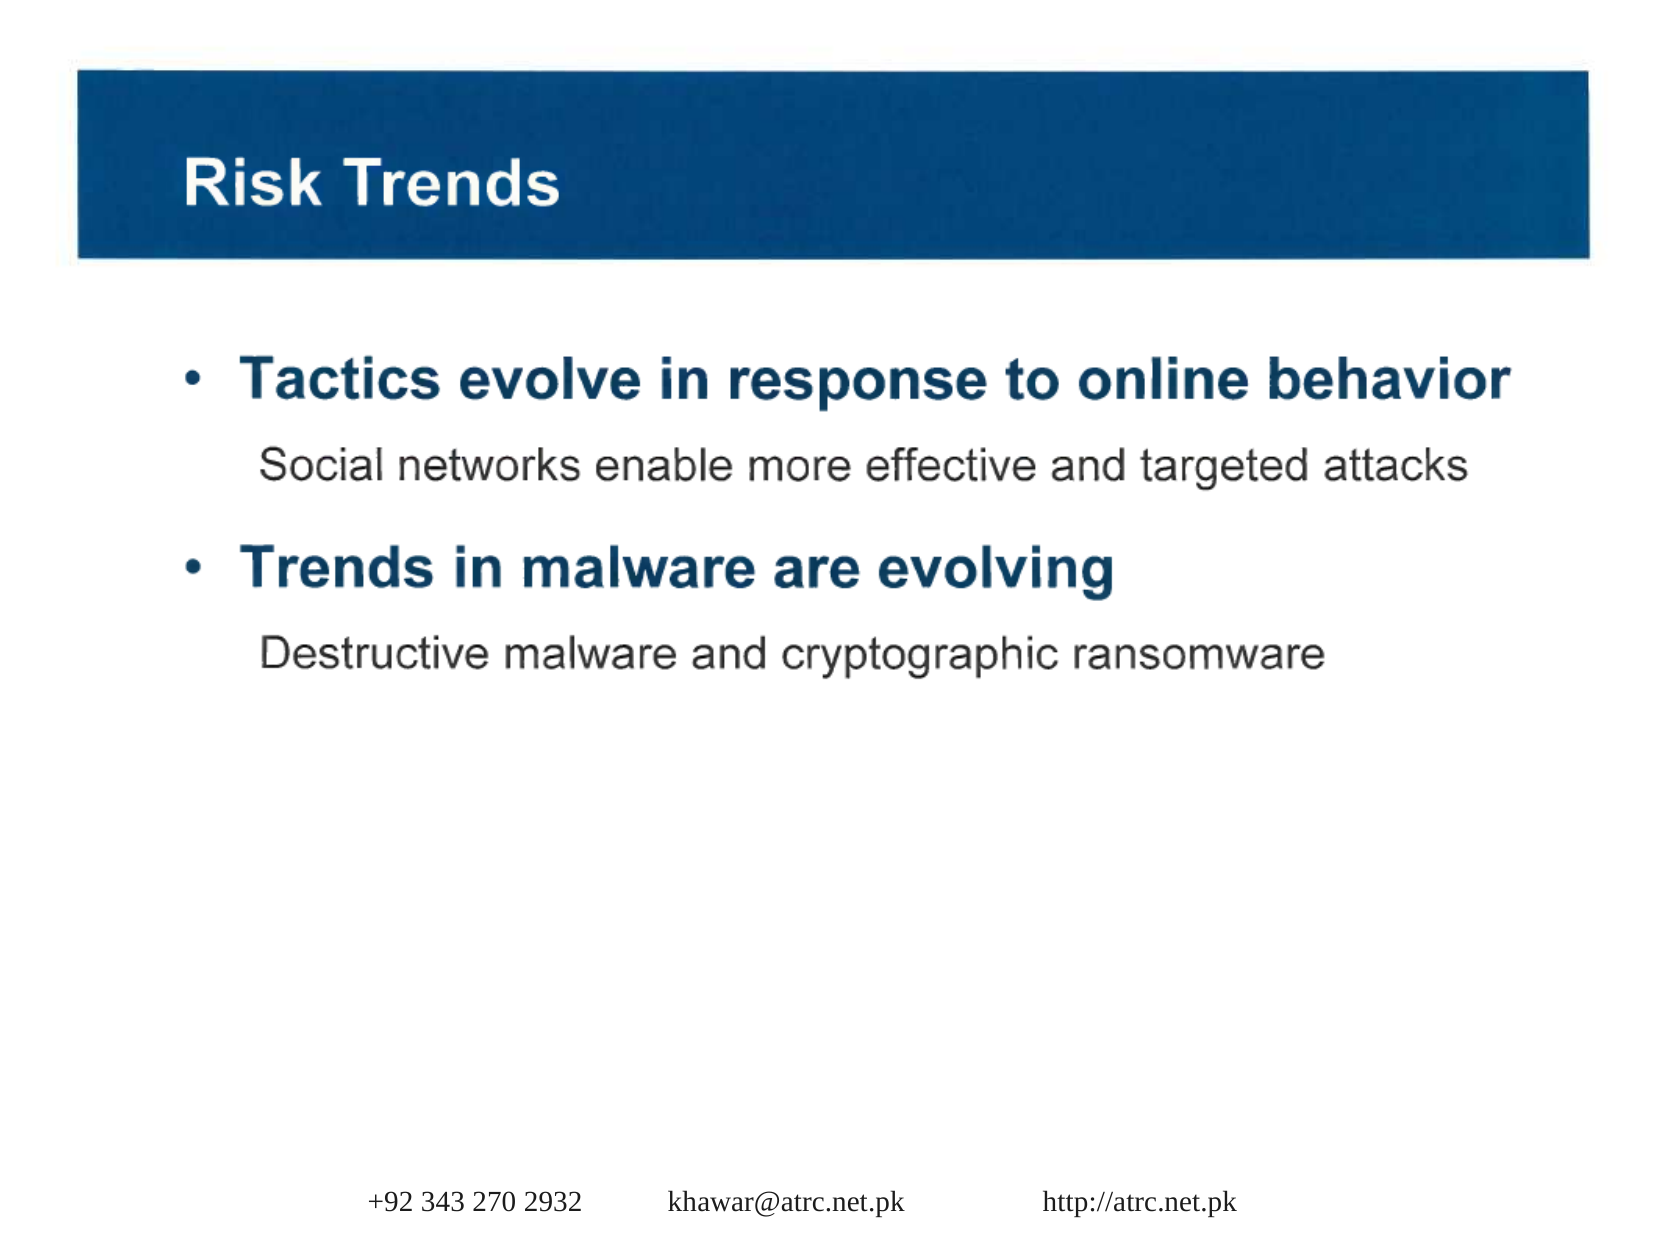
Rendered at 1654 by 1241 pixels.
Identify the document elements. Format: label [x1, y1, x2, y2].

picture [48, 44, 1621, 713]
